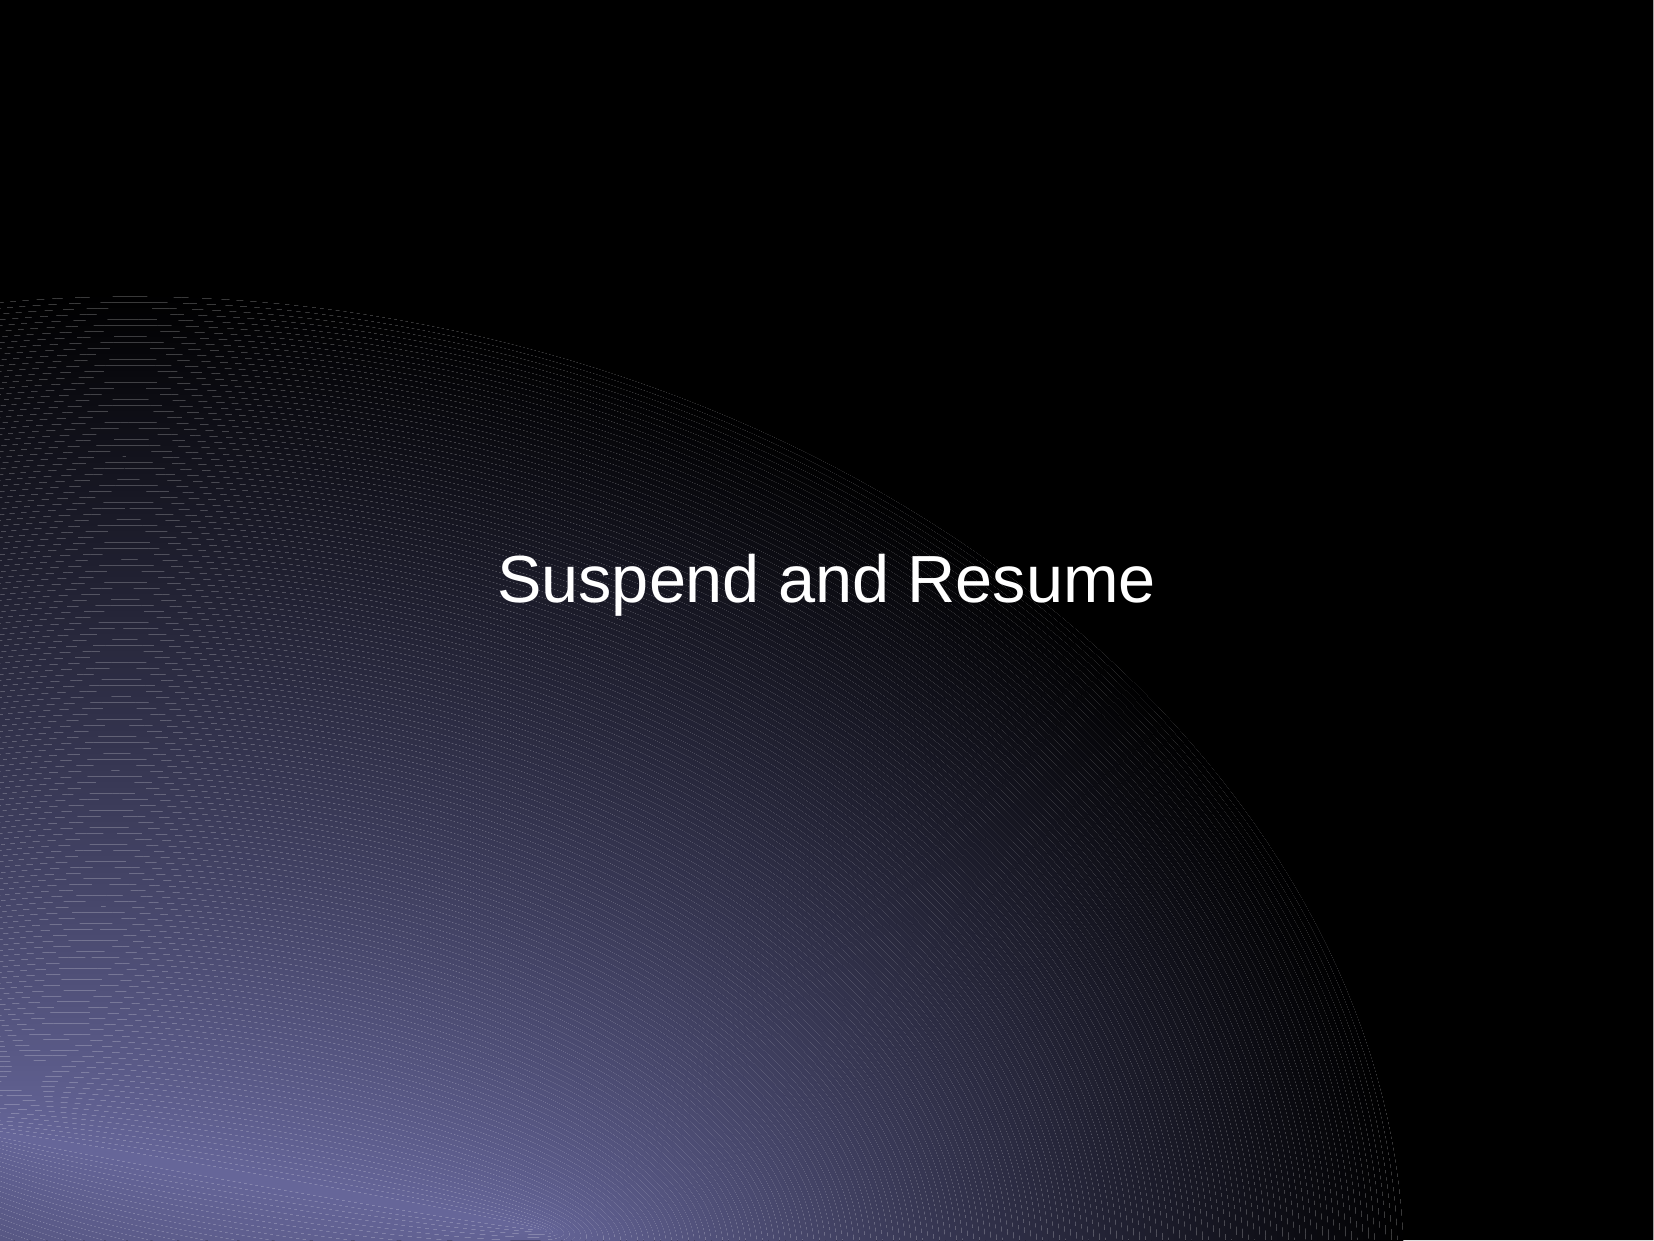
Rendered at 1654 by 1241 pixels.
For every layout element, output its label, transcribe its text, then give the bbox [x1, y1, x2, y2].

subtitle Suspend and Resume [82, 56, 1571, 1102]
